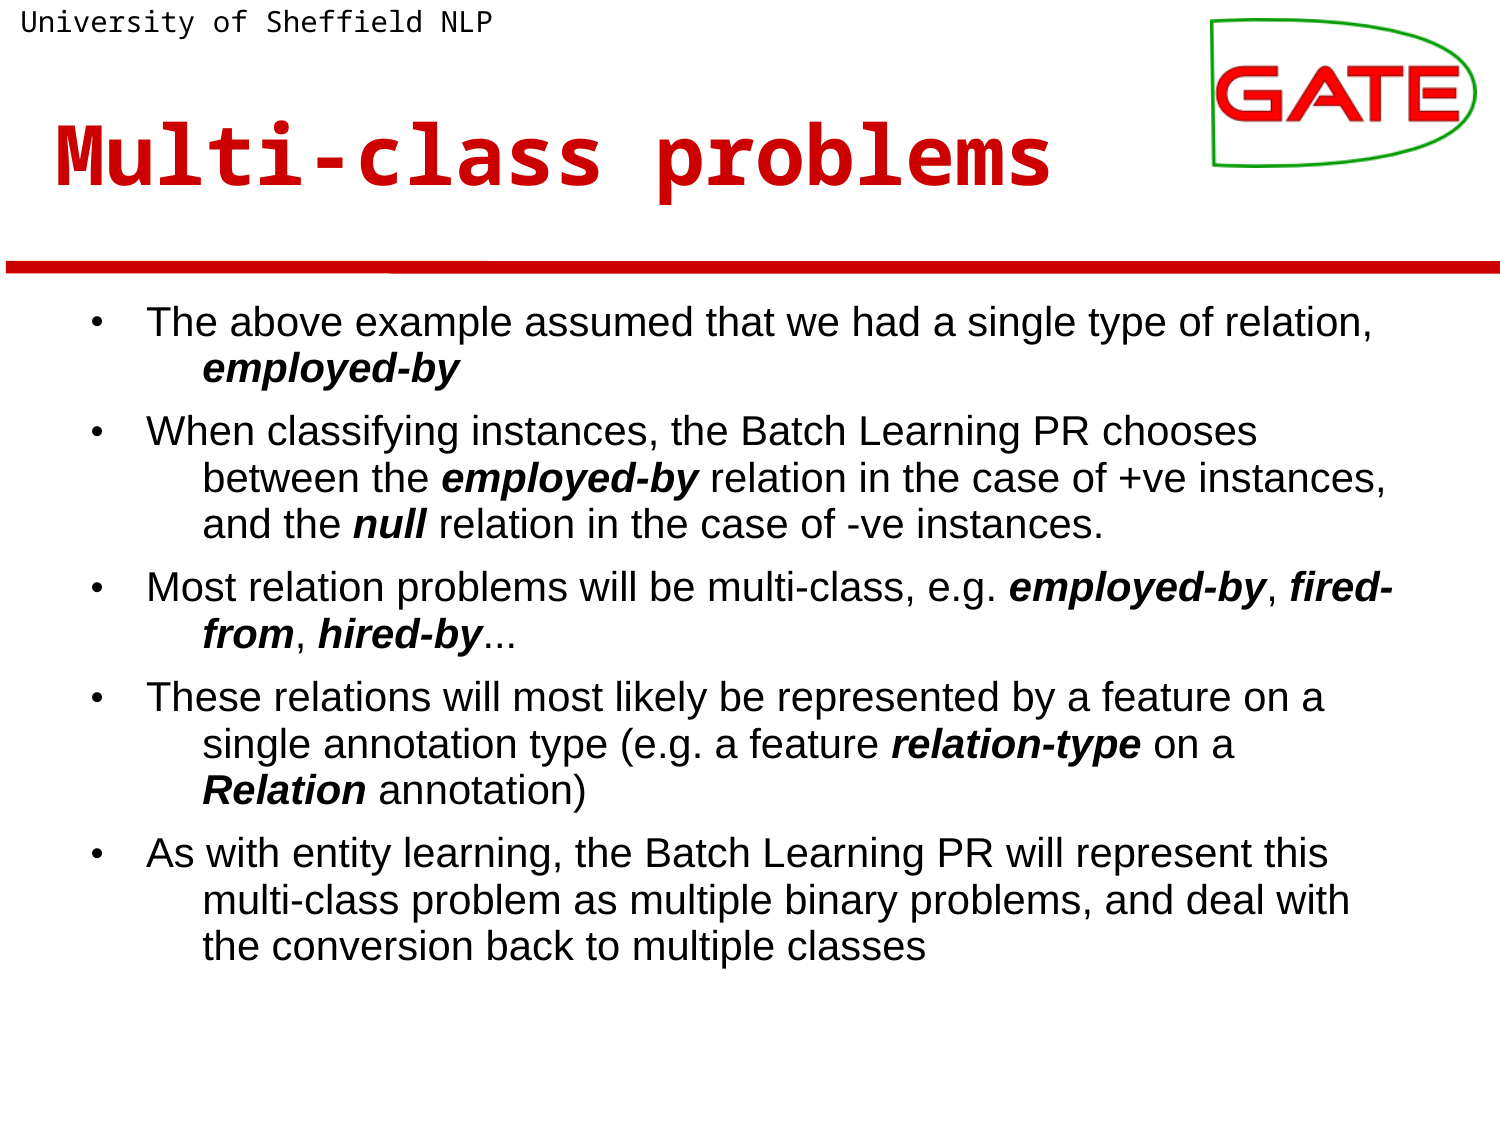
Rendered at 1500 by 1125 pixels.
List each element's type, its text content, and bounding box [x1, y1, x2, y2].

title Multi-class problems [41, 30, 1391, 277]
list The above example assumed that we had a single type of relation, employed-by When classifying instances, the Batch Learning PR chooses between the employed-by relation in the case of +ve instances, and the null relation in the case of -ve instances. Most relation problems will be multi-class, e.g. employed-by, fired-from, hired-by... These relations will most likely be represented by a feature on a single annotation type (e.g. a feature relation-type on a Relation annotation) As with entity learning, the Batch Learning PR will represent this multi-class problem as multiple binary problems, and deal with the conversion back to multiple classes [75, 290, 1425, 1020]
picture [1210, 18, 1477, 168]
